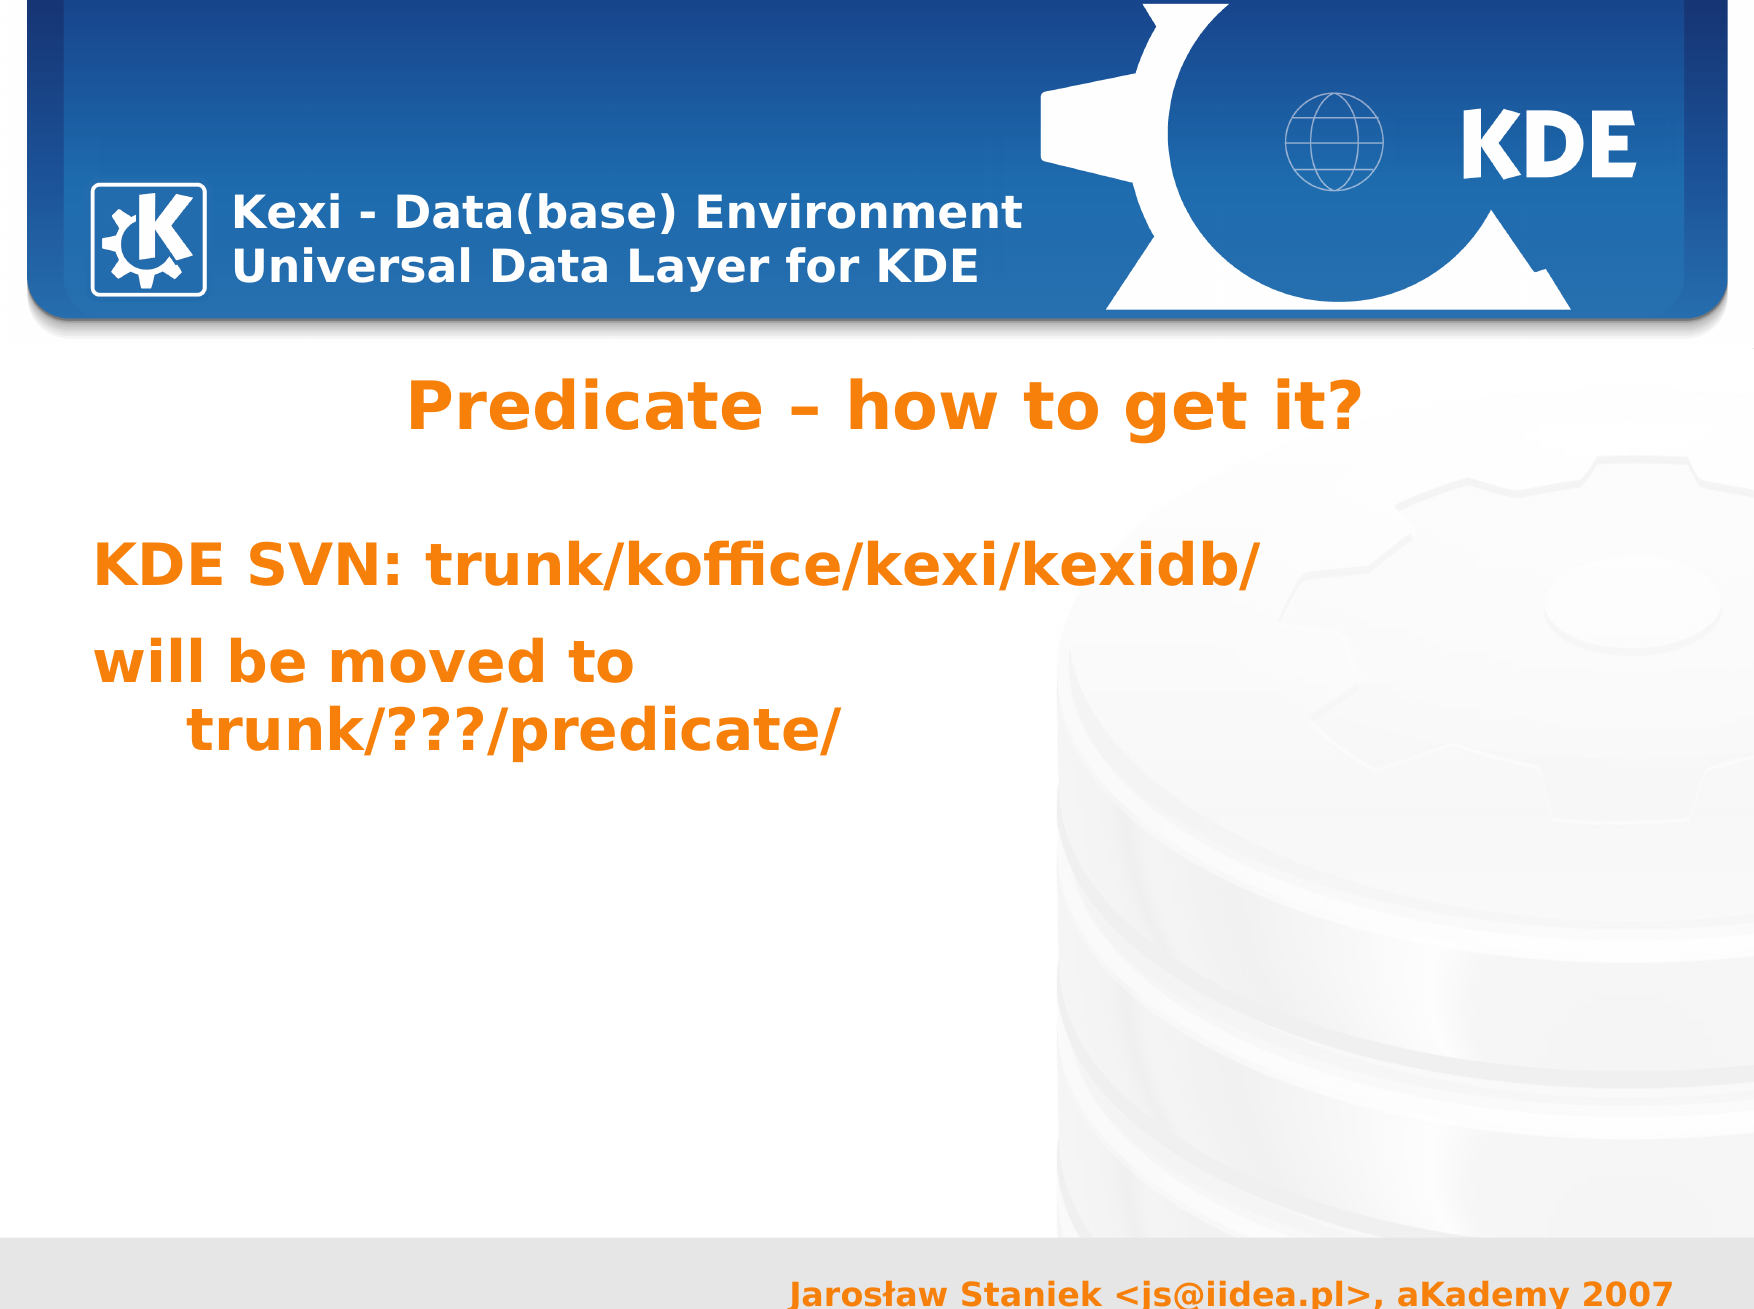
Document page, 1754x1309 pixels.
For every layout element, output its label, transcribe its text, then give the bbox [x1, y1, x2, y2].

list KDE SVN: trunk/koffice/kexi/kexidb/ will be moved to trunk/???/predicate/ [75, 531, 1654, 1148]
title Predicate – how to get it? [41, 369, 1731, 445]
picture [0, 0, 1754, 349]
